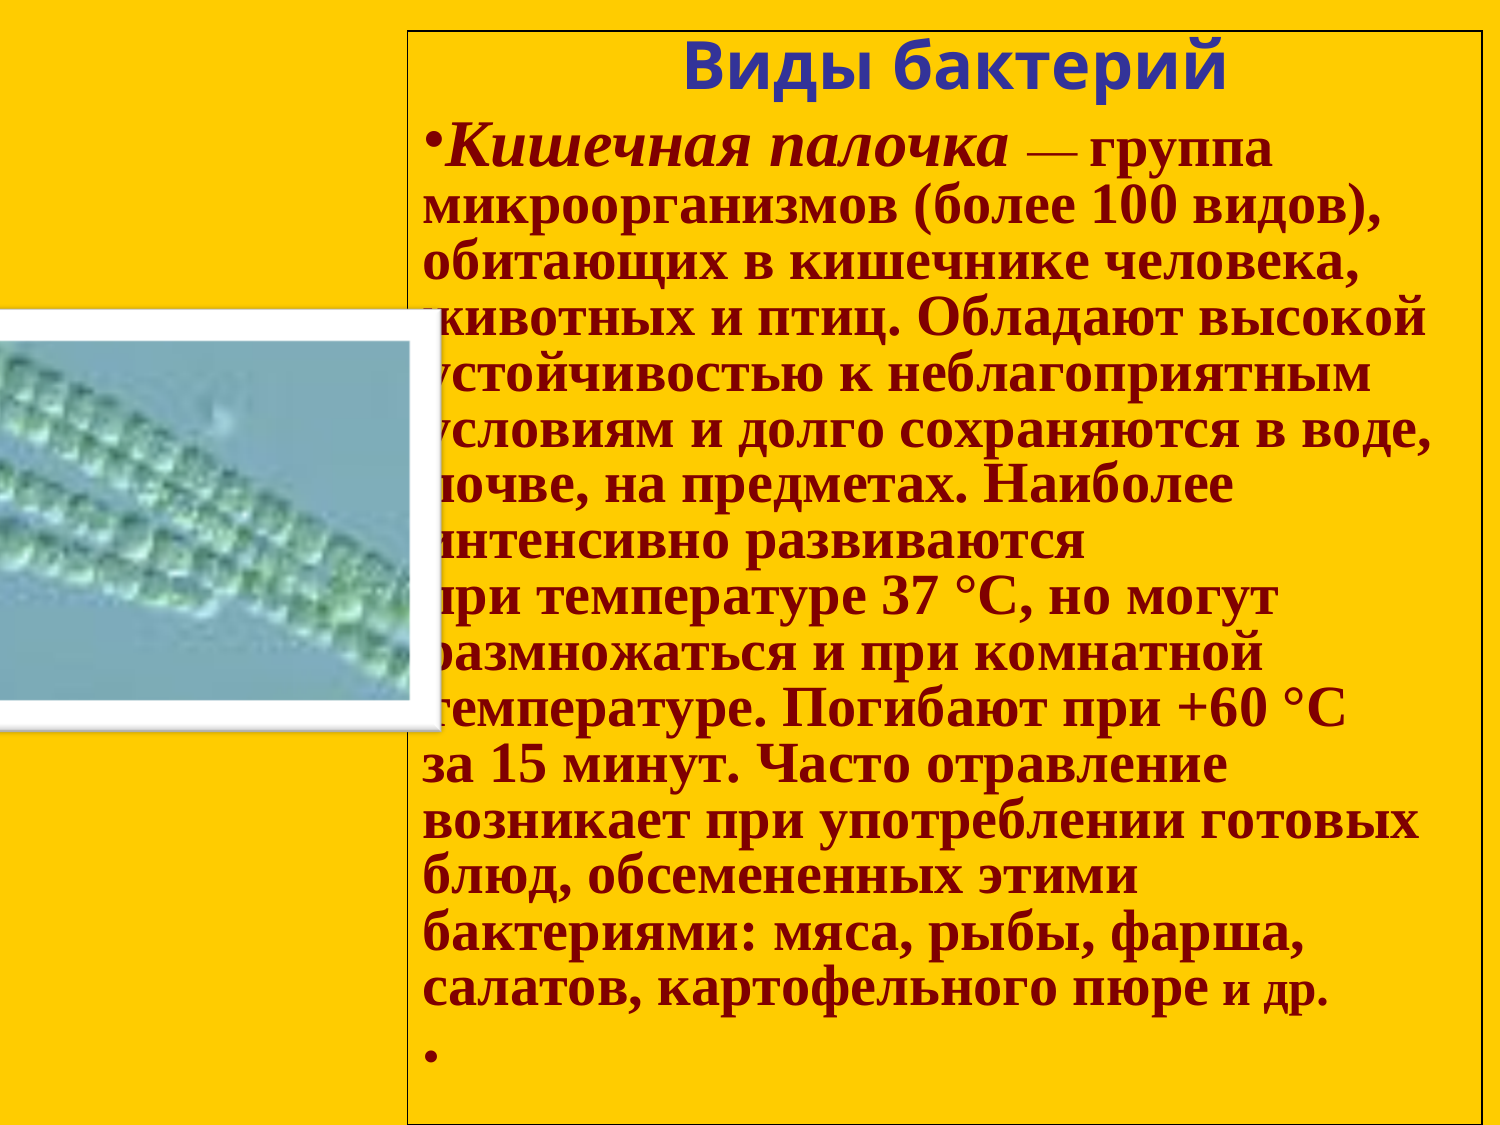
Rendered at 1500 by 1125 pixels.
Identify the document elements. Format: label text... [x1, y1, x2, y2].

picture [0, 299, 451, 741]
list Виды бактерий Кишечная палочка — группа микроорганизмов (более 100 видов), обитающих в кишечнике человека, животных и птиц. Обладают высокой устойчивостью к неблагоприятным условиям и долго сохраняются в воде, почве, на предметах. Наиболее интенсивно развиваются при температуре 37 °С, но могут размножаться и при комнатной температуре. Погибают при +60 °С за 15 минут. Часто отравление возникает при употреблении готовых блюд, обсемененных этими бактериями: мяса, рыбы, фарша, салатов, картофельного пюре и др. [407, 30, 1483, 1125]
